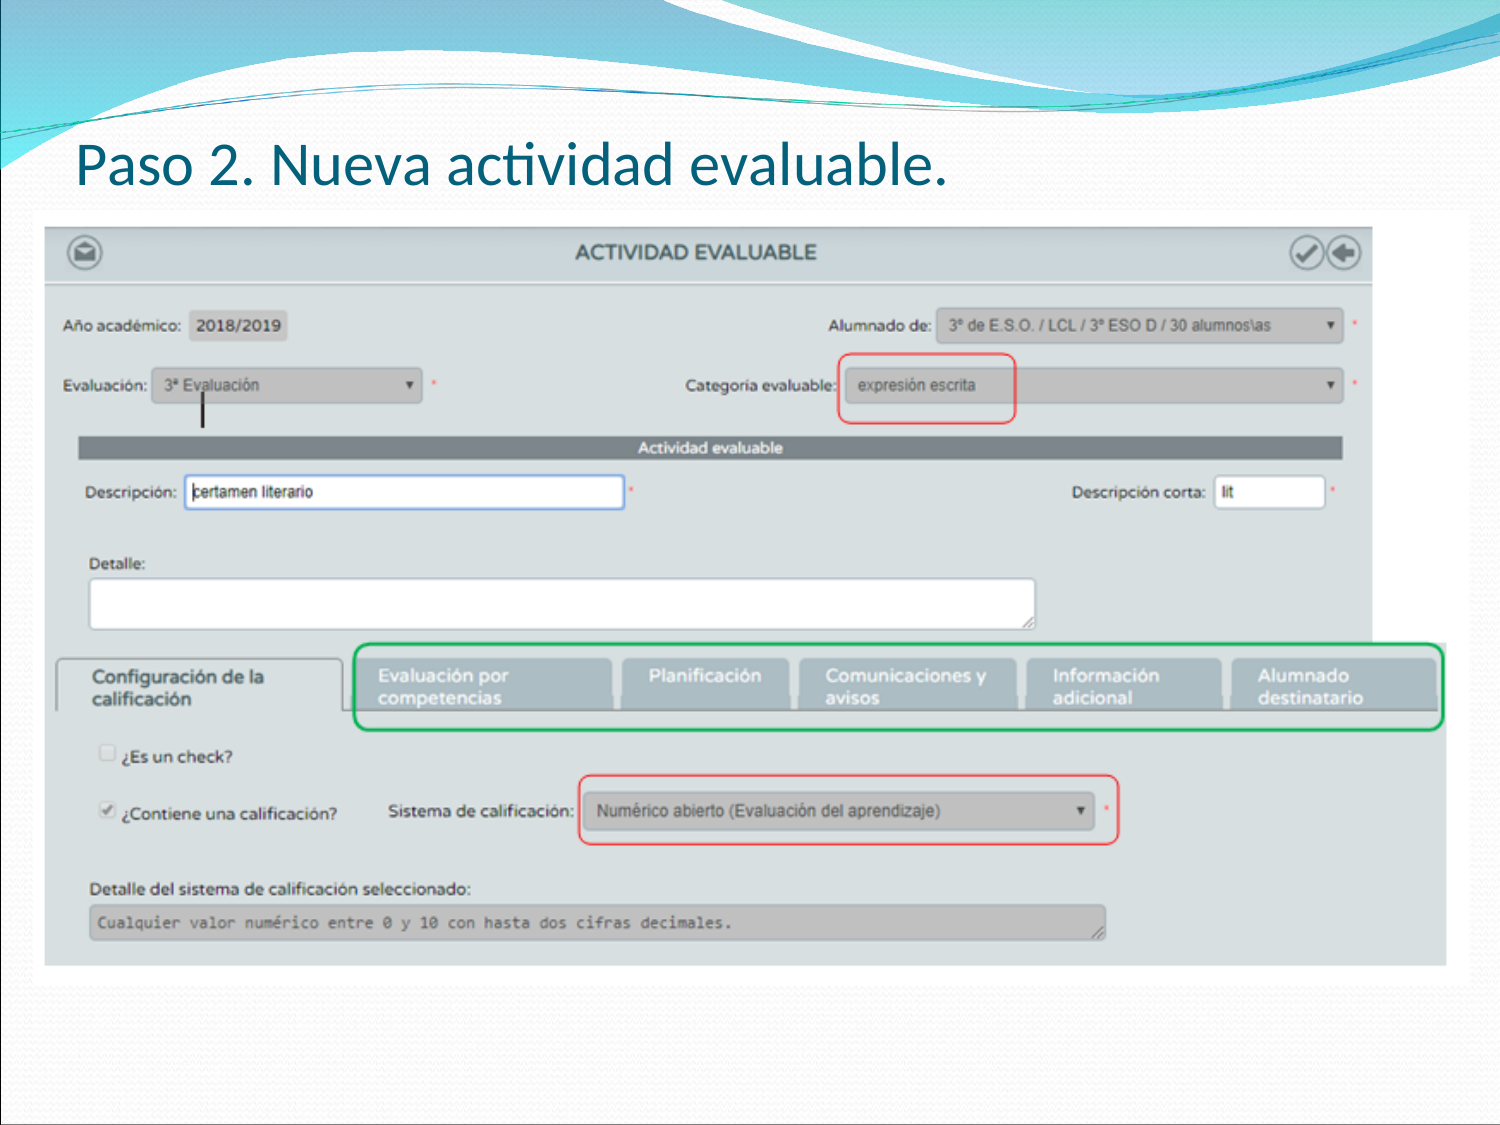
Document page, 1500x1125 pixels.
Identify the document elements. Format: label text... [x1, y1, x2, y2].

title Paso 2. Nueva actividad evaluable. [75, 115, 1426, 188]
picture [0, 0, 1500, 1125]
